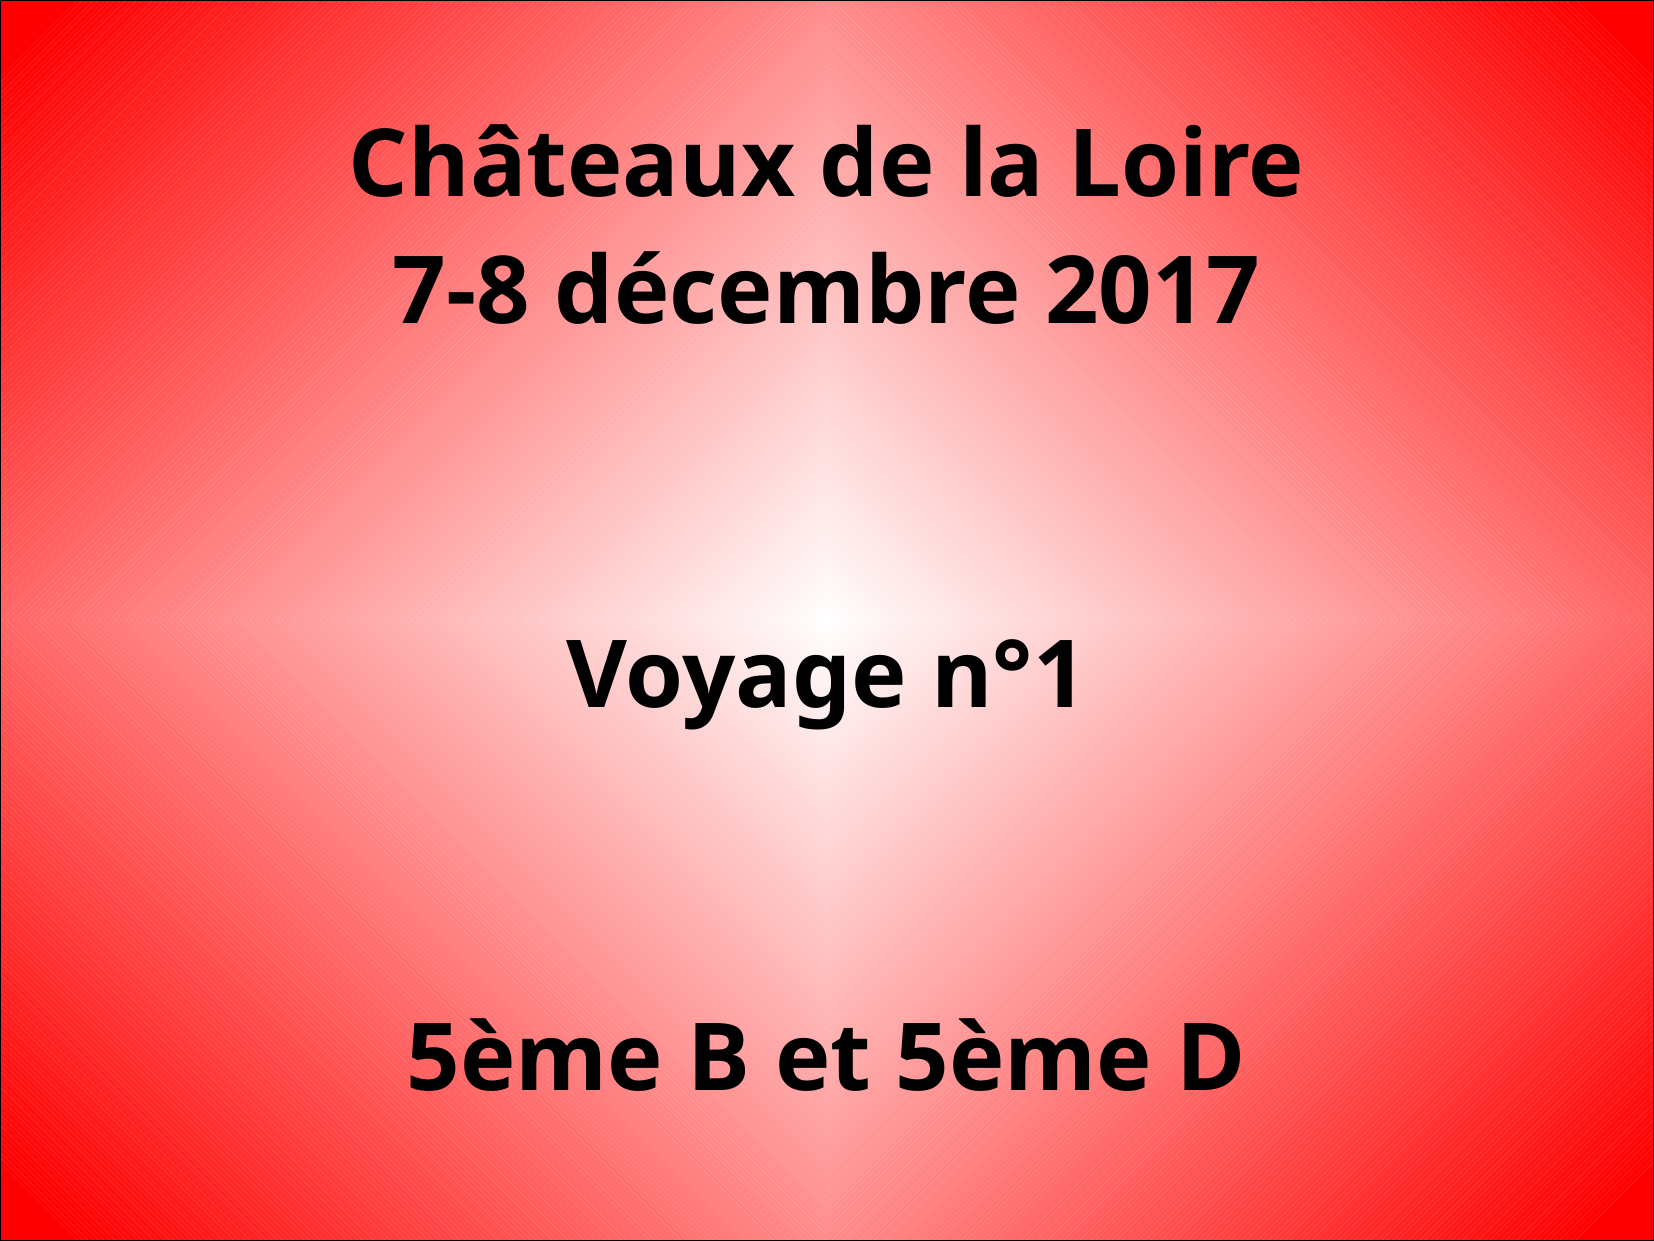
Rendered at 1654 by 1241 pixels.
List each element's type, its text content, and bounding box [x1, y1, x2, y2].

text_box [0, 0, 1654, 1241]
text_box Châteaux de la Loire 7-8 décembre 2017 Voyage n°1 5ème B et 5ème D [147, 88, 1506, 1010]
